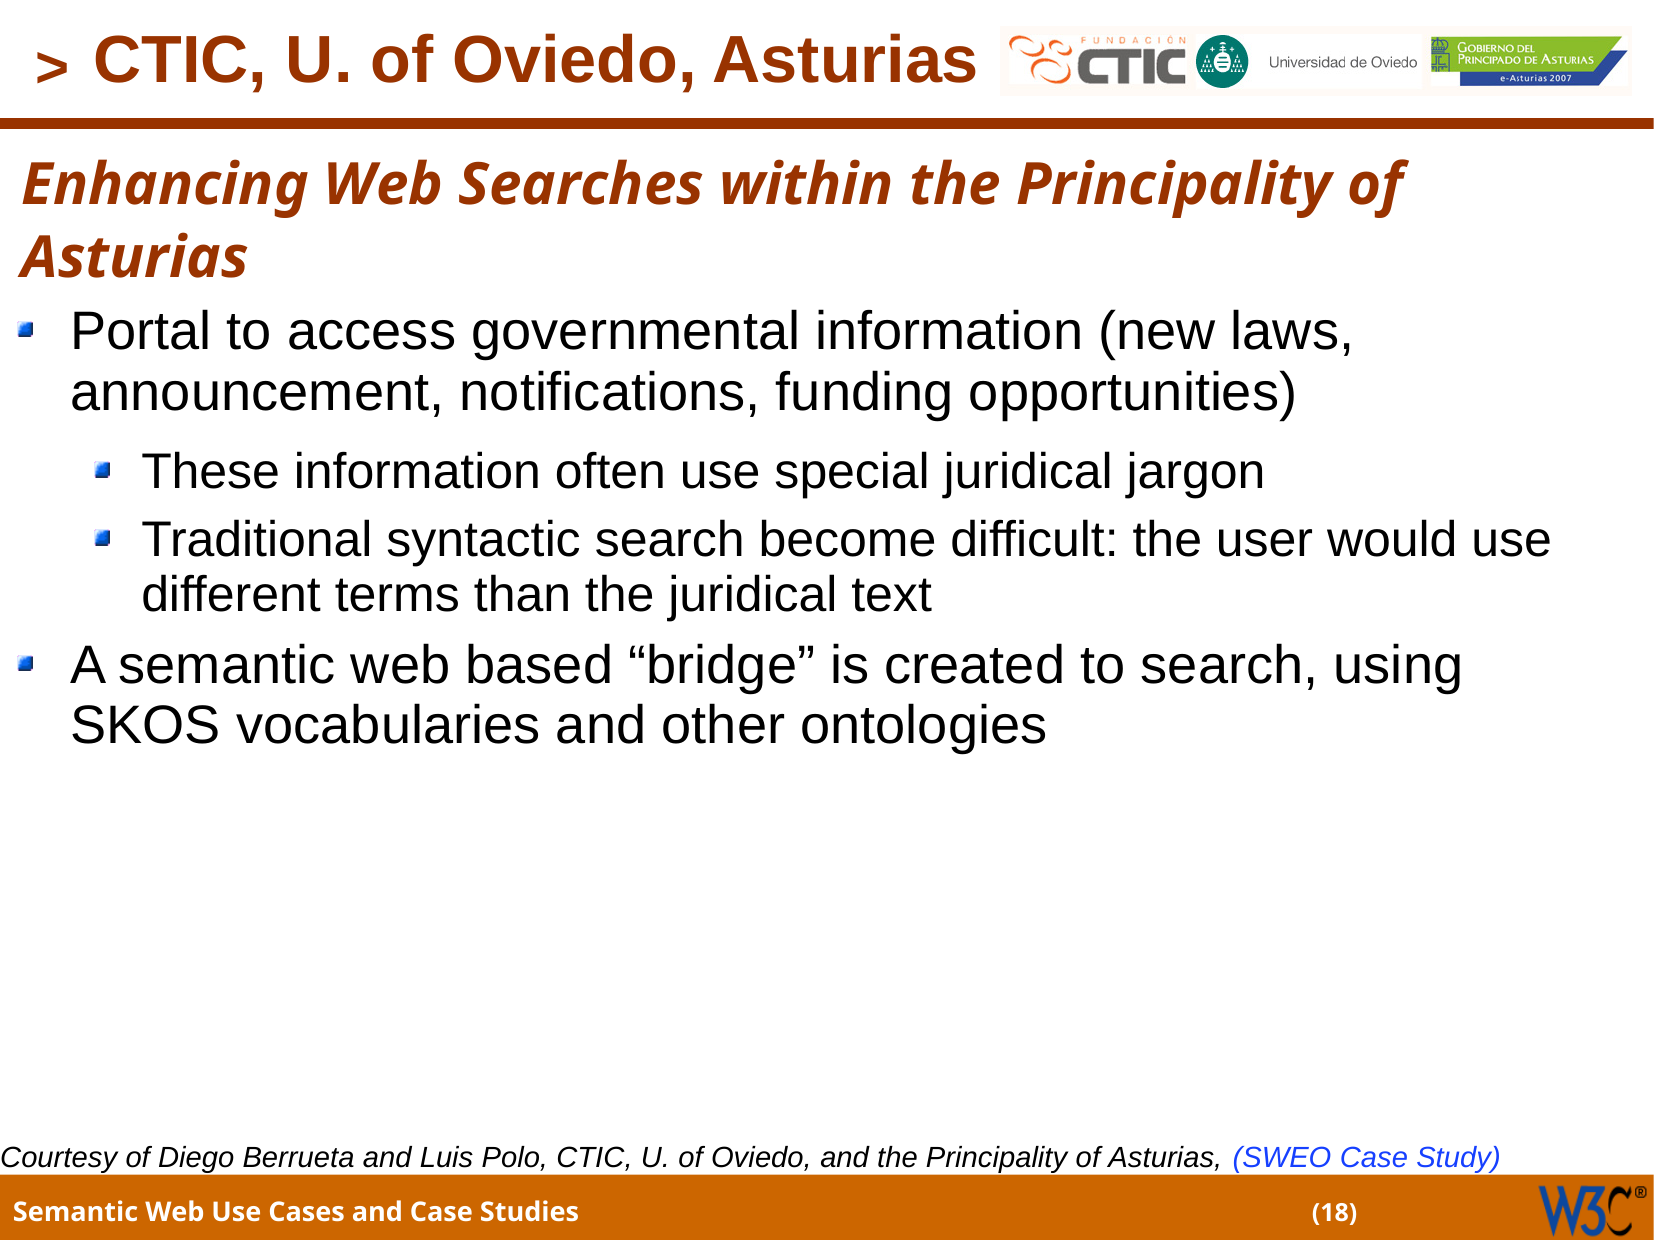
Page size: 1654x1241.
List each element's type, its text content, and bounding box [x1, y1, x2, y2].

picture [1535, 1183, 1651, 1240]
title CTIC, U. of Oviedo, Asturias [93, 0, 1493, 119]
text_box Enhancing Web Searches within the Principality of Asturias [21, 143, 1563, 289]
text_box Courtesy of Diego Berrueta and Luis Polo, CTIC, U. of Oviedo, and the Principality of Asturias, (SWEO Case Study) [0, 1139, 1503, 1173]
list Portal to access governmental information (new laws, announcement, notifications, funding opportunities) These information often use special juridical jargon Traditional syntactic search become difficult: the user would use different terms than the juridical text A semantic web based “bridge” is created to search, using SKOS vocabularies and other ontologies [0, 297, 1595, 1077]
picture [1000, 26, 1632, 96]
